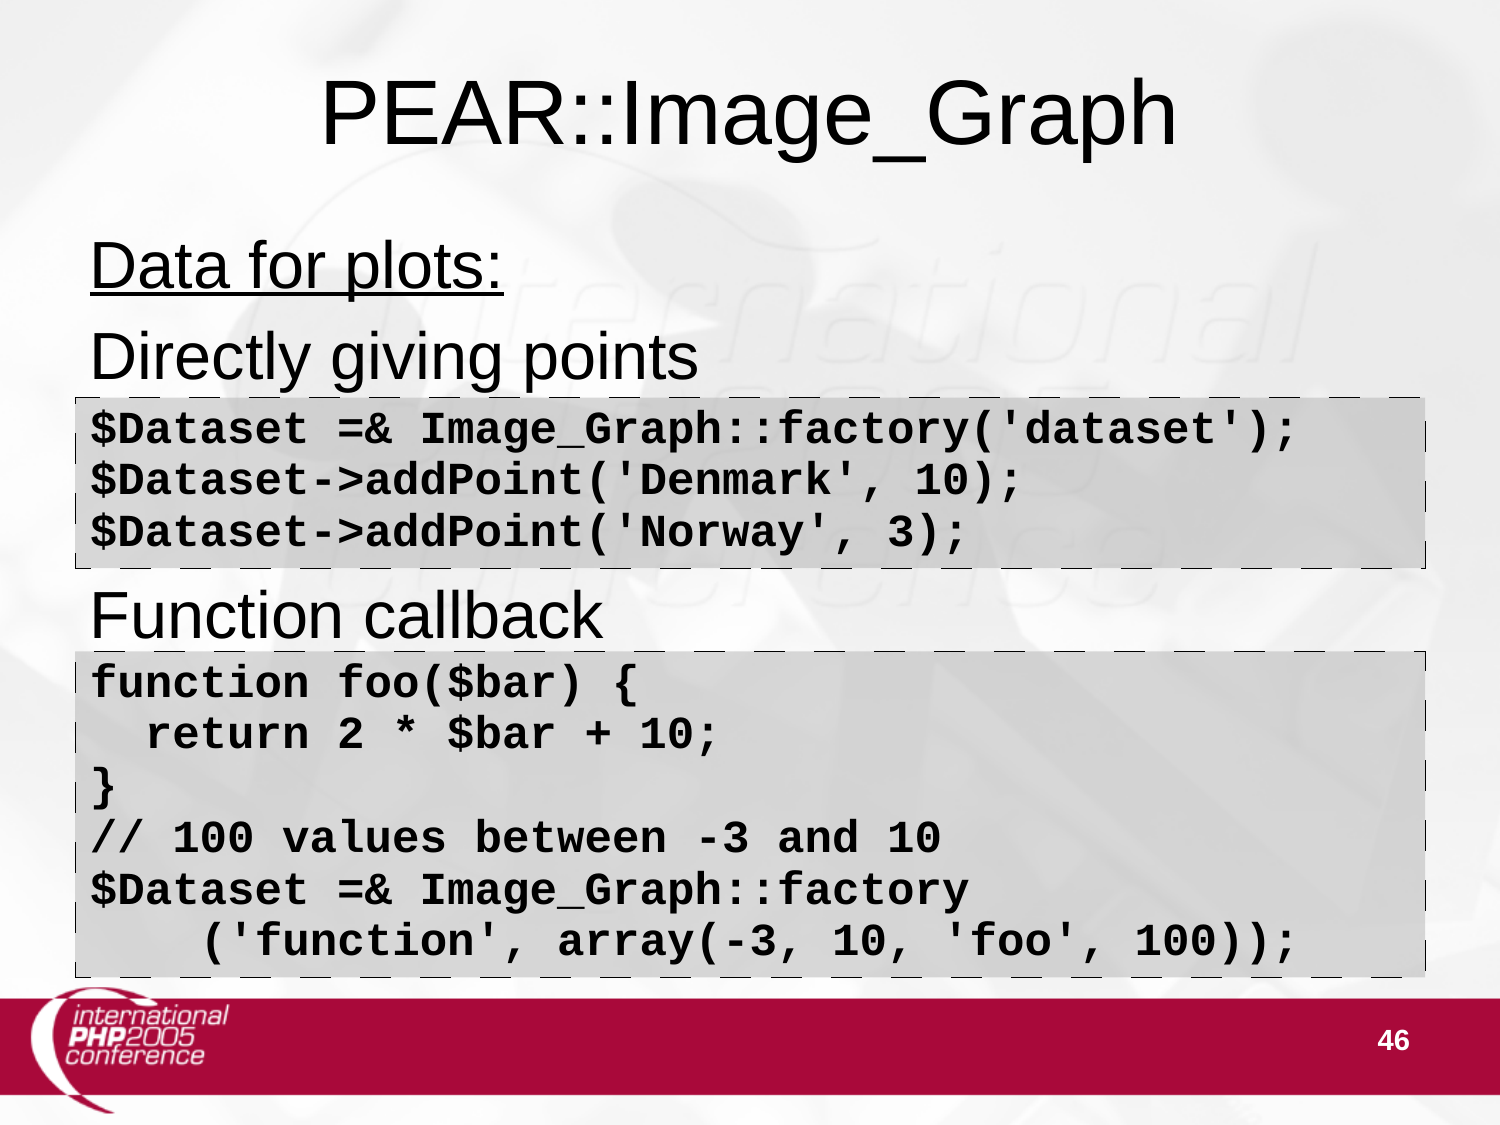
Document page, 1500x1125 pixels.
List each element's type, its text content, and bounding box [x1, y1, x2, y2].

list Data for plots: Directly giving points Function callback [75, 569, 1426, 651]
picture [0, 0, 1500, 1125]
list $Dataset =& Image_Graph::factory('dataset'); $Dataset->addPoint('Denmark', 10); $Dataset->addPoint('Norway', 3); [75, 397, 1426, 569]
list Data for plots: Directly giving points Function callback [75, 220, 1426, 397]
title PEAR::Image_Graph [75, 18, 1426, 207]
list function foo($bar) { return 2 * $bar + 10; } // 100 values between -3 and 10 $Dataset =& Image_Graph::factory ('function', array(-3, 10, 'foo', 100)); [75, 651, 1426, 978]
